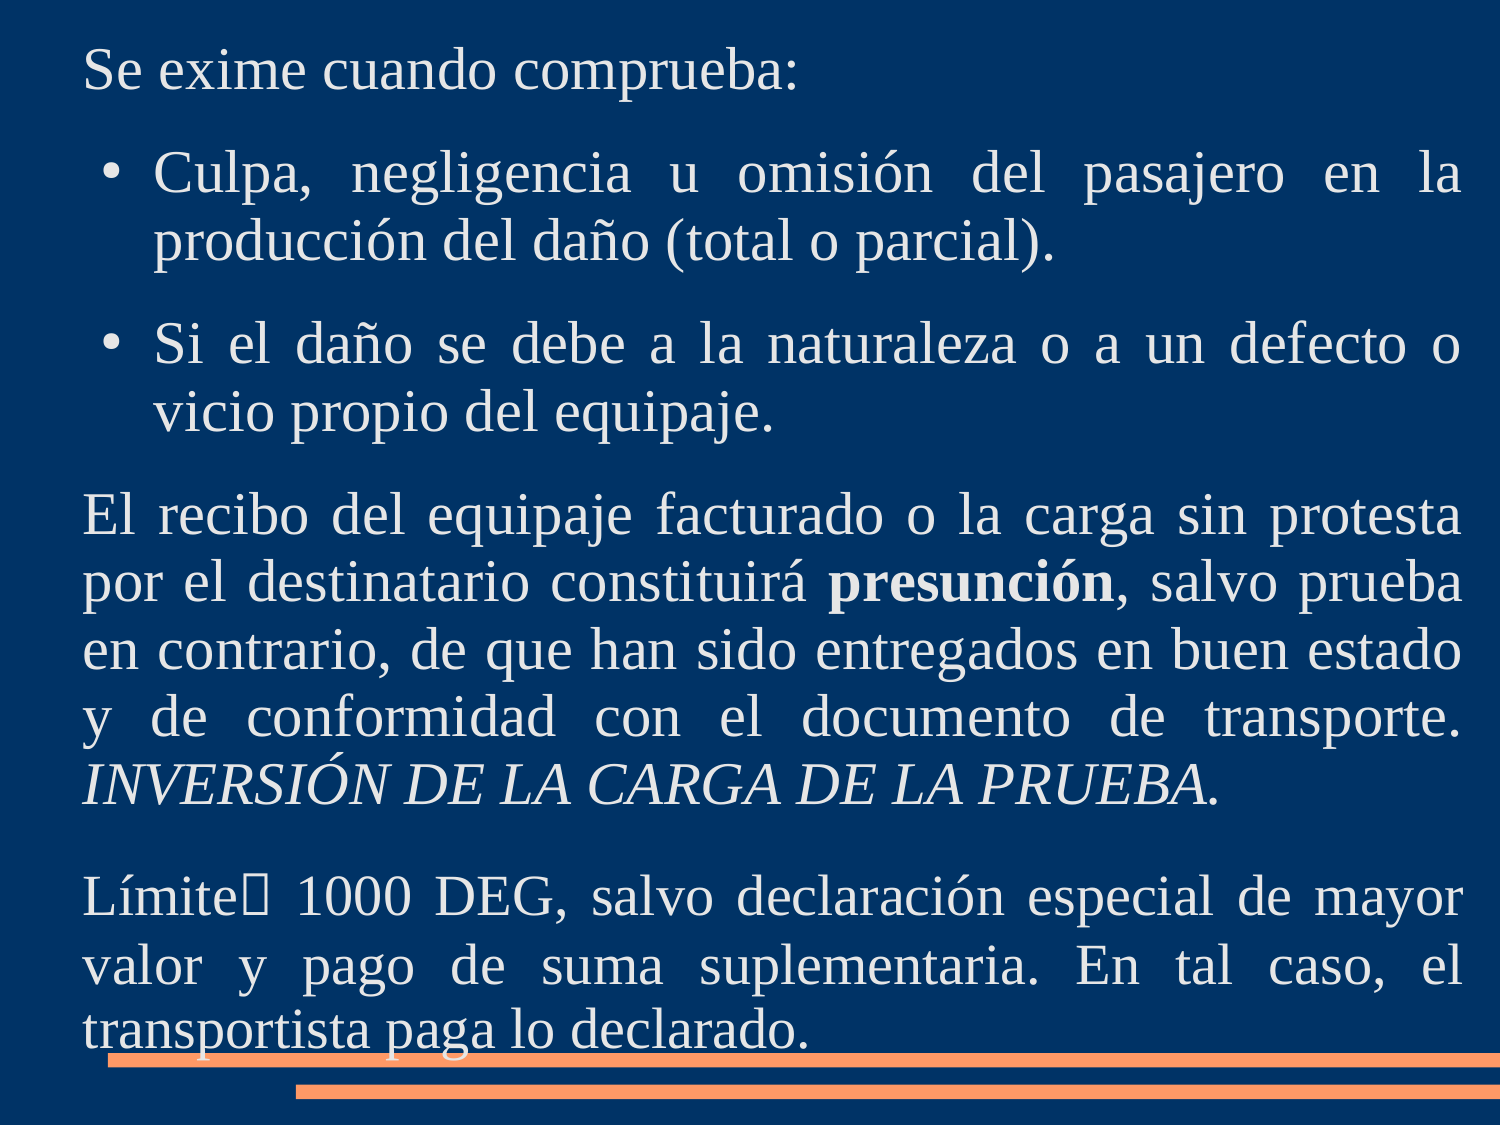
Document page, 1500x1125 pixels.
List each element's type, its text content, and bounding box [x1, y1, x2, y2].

list Se exime cuando comprueba: Culpa, negligencia u omisión del pasajero en la producción del daño (total o parcial). Si el daño se debe a la naturaleza o a un defecto o vicio propio del equipaje. El recibo del equipaje facturado o la carga sin protesta por el destinatario constituirá presunción, salvo prueba en contrario, de que han sido entregados en buen estado y de conformidad con el documento de transporte. INVERSIÓN DE LA CARGA DE LA PRUEBA. Límite 1000 DEG, salvo declaración especial de mayor valor y pago de suma suplementaria. En tal caso, el transportista paga lo declarado. [82, 35, 1465, 1125]
